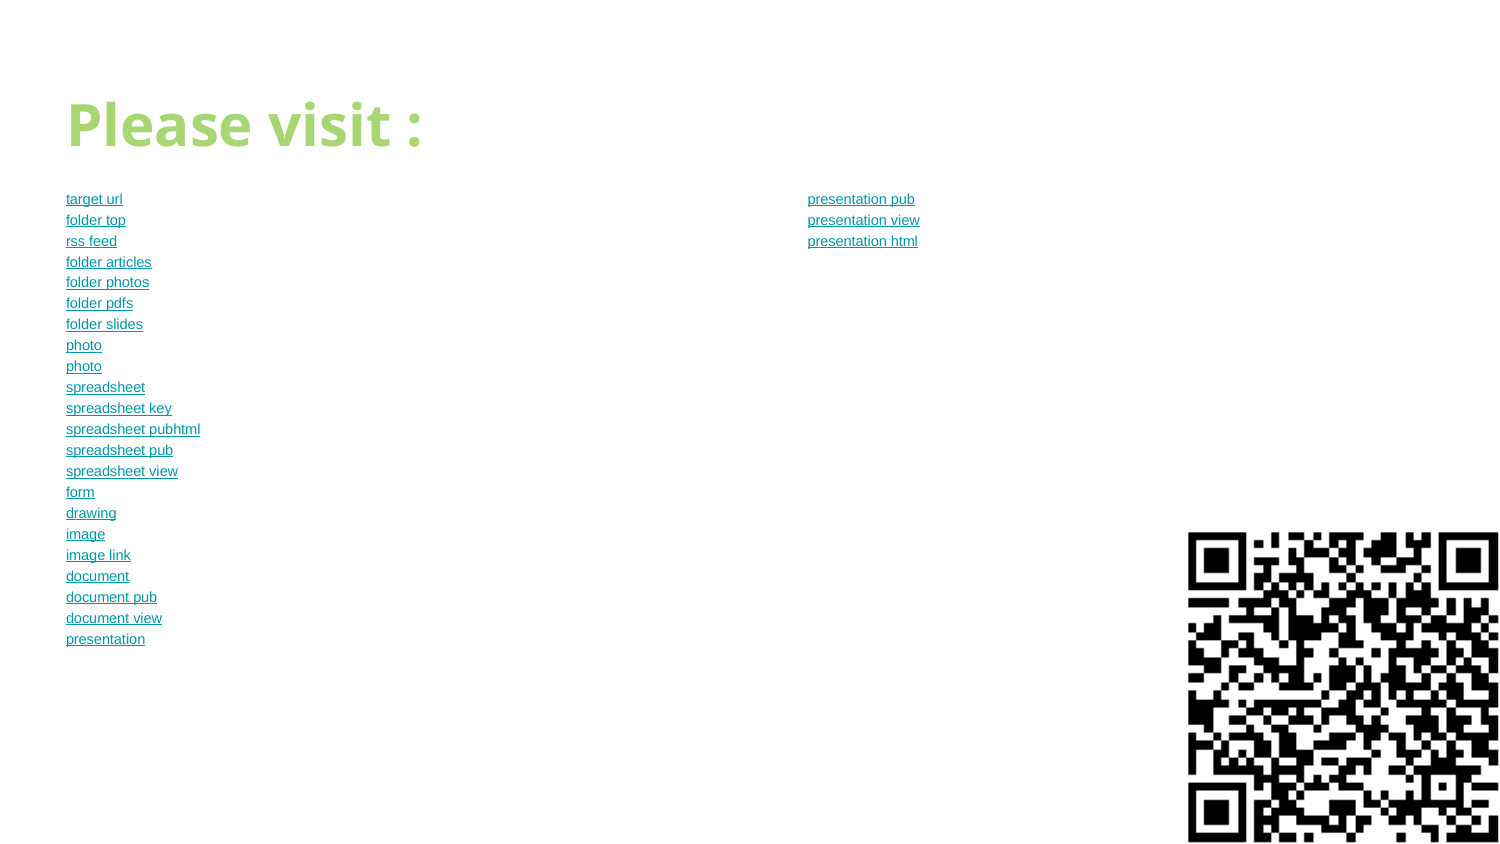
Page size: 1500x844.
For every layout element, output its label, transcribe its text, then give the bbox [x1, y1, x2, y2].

list target url folder top rss feed folder articles folder photos folder pdfs folder slides photo photo spreadsheet spreadsheet key spreadsheet pubhtml spreadsheet pub spreadsheet view form drawing image image link document document pub document view presentation [51, 189, 708, 750]
list presentation pub presentation view presentation html [792, 189, 1449, 750]
title Please visit : [51, 72, 1449, 167]
picture [1187, 531, 1500, 844]
